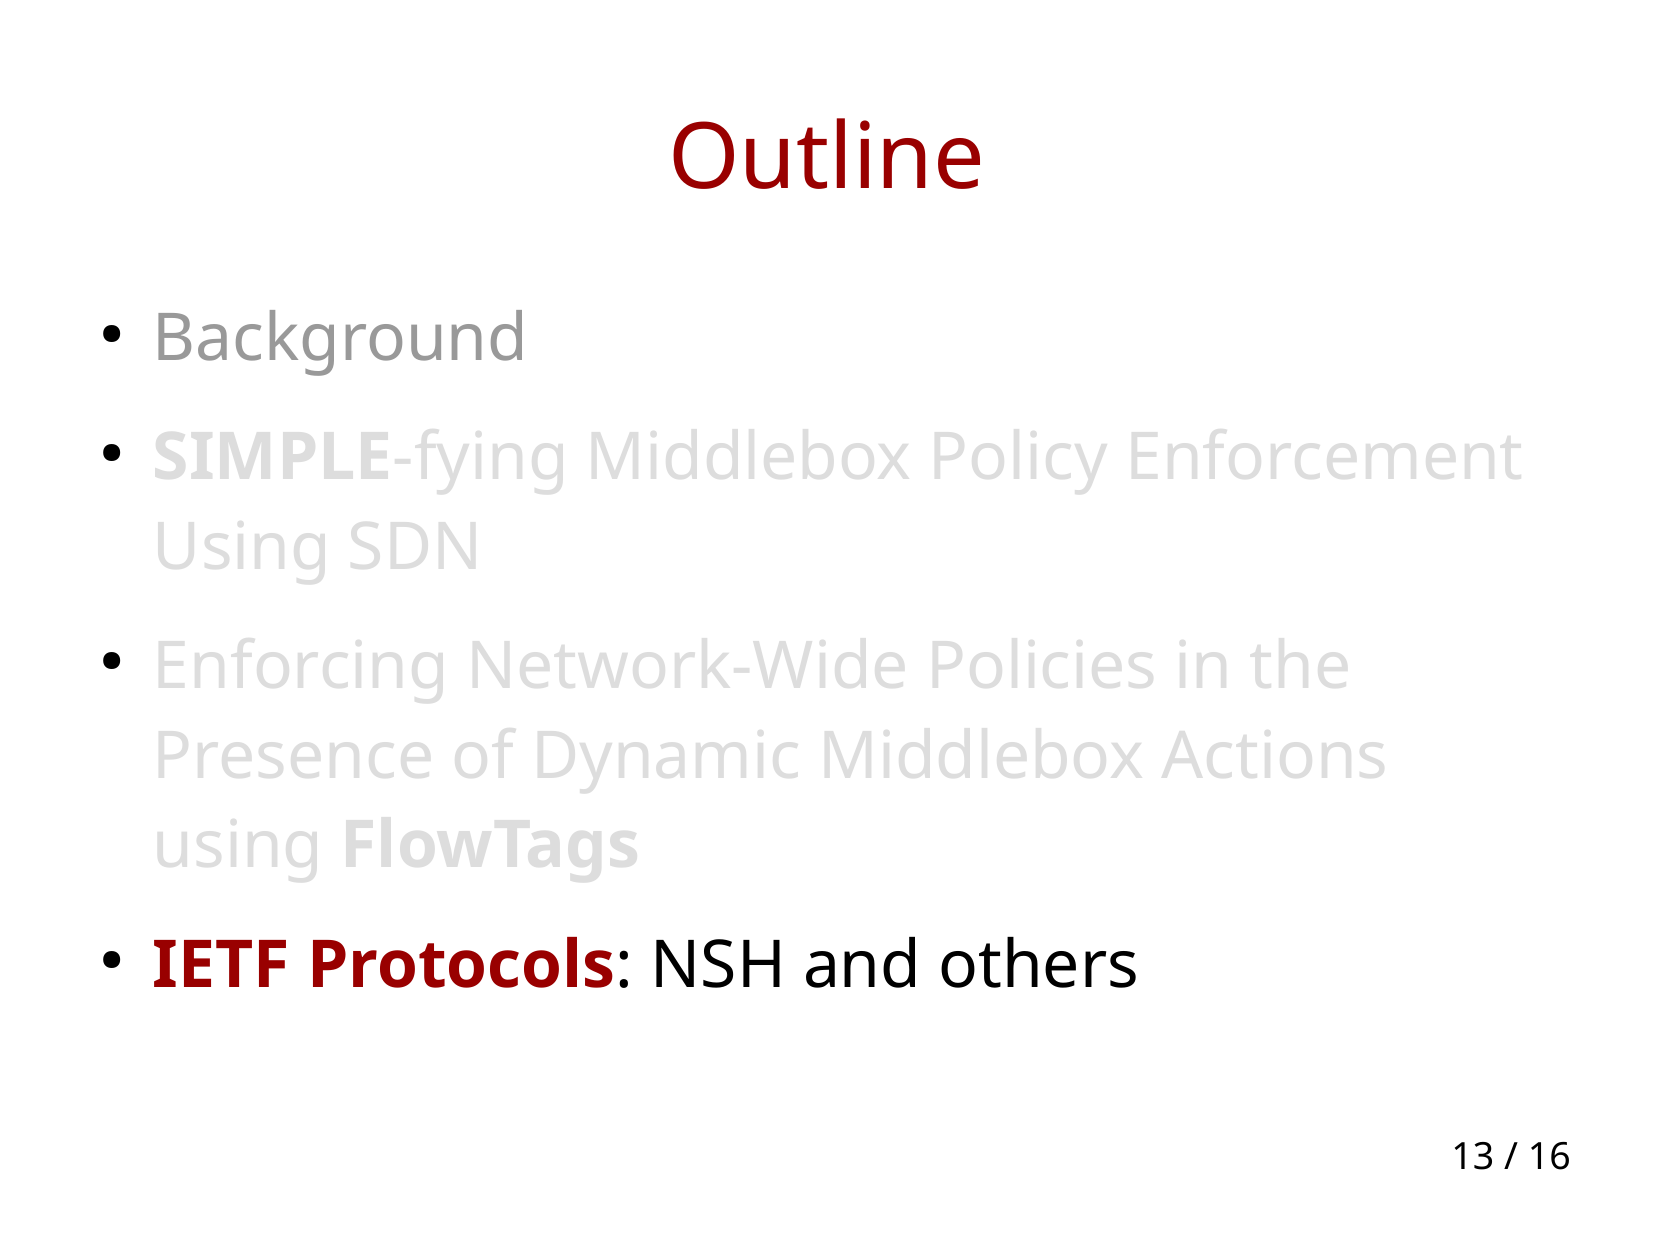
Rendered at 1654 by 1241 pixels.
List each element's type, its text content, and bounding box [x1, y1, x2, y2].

title Outline [82, 49, 1571, 257]
list Background SIMPLE-fying Middlebox Policy Enforcement Using SDN Enforcing Network-Wide Policies in the Presence of Dynamic Middlebox Actions using FlowTags IETF Protocols: NSH and others [82, 290, 1571, 1010]
